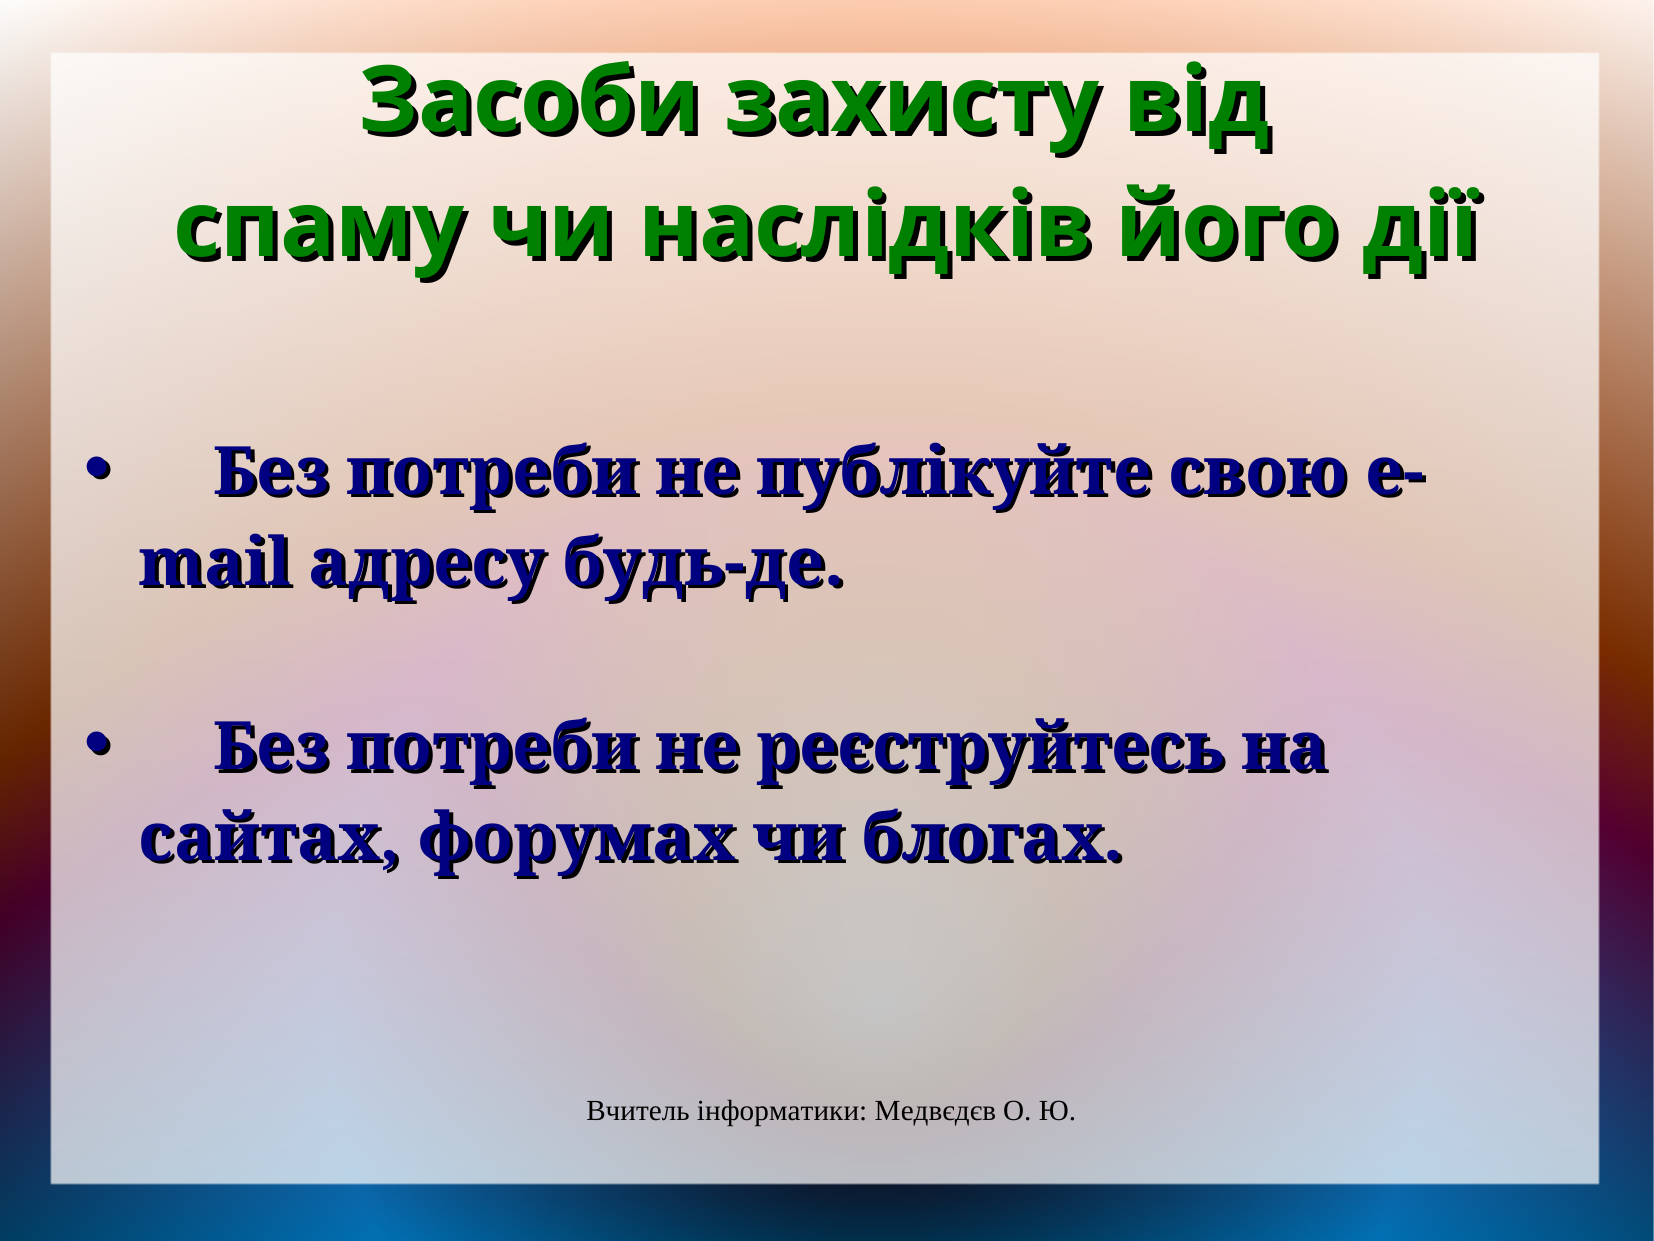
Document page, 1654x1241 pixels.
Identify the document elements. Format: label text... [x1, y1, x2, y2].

subtitle • Без потреби не публікуйте свою e-mail адресу будь-де. • Без потреби не реєструйтесь на сайтах, форумах чи блогах. [82, 290, 1571, 1010]
title Засоби захисту від спаму чи наслідків його дії [82, 51, 1571, 266]
picture [0, 0, 1654, 1241]
